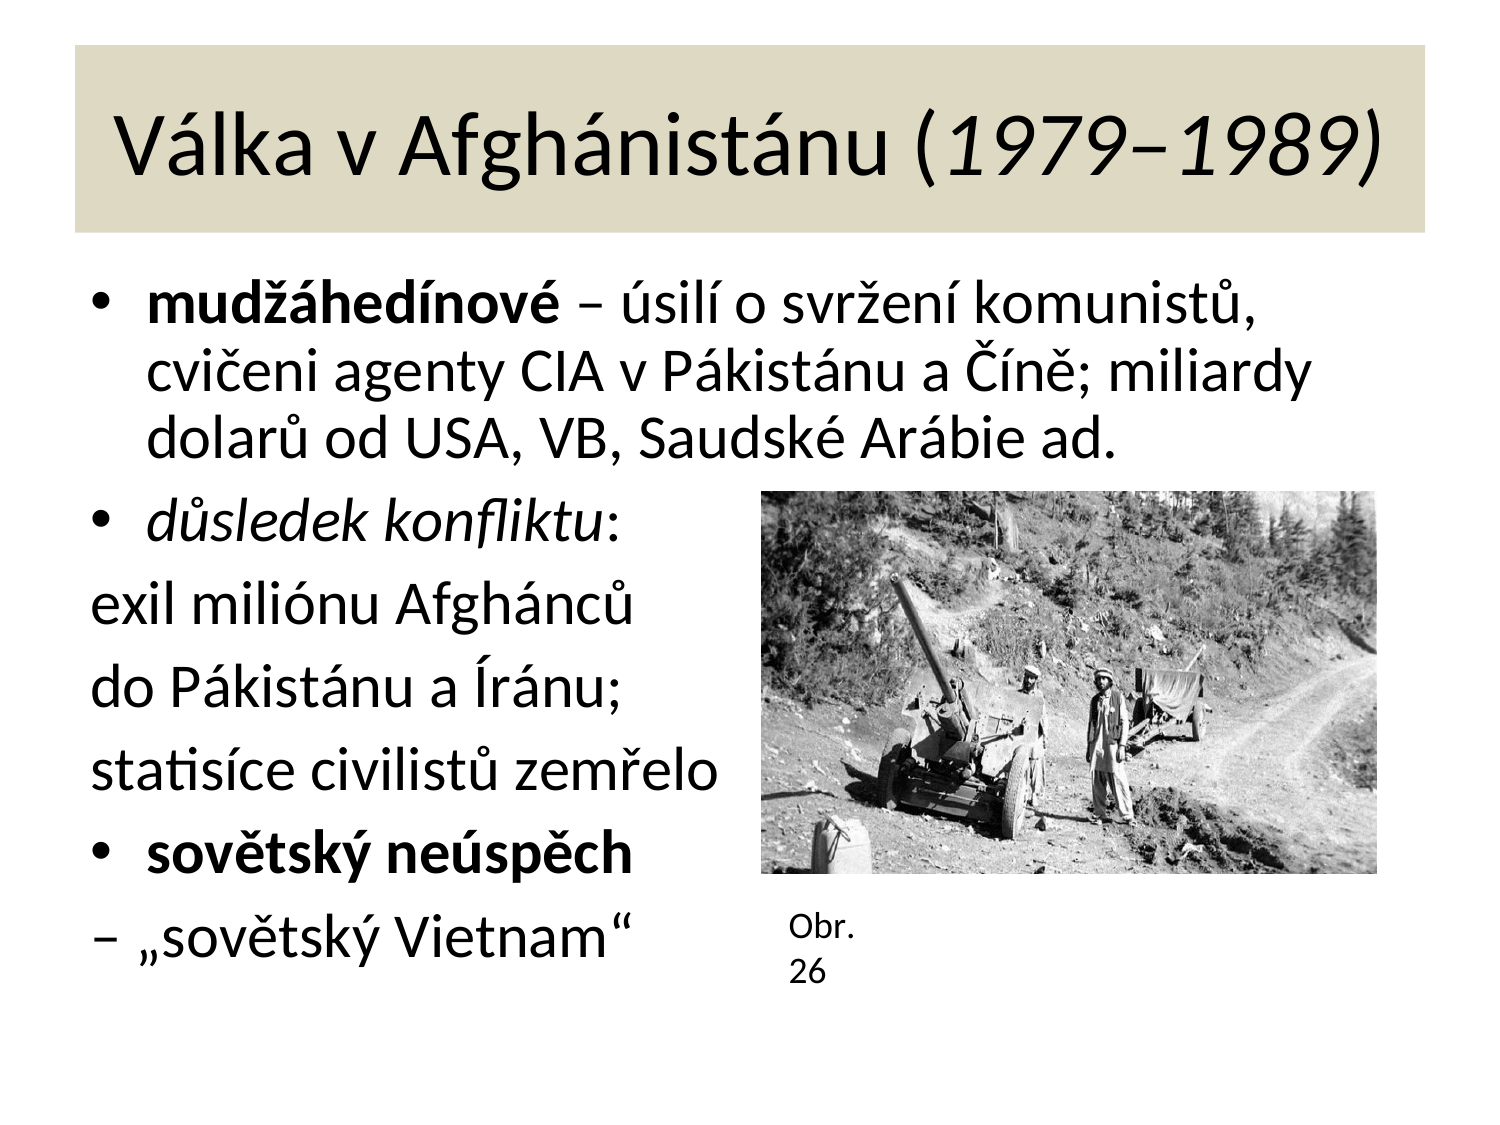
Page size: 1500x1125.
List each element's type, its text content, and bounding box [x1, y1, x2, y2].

title Válka v Afghánistánu (1979–1989) [75, 45, 1426, 233]
text_box Obr. 26 [773, 893, 915, 1044]
list mudžáhedínové – úsilí o svržení komunistů, cvičeni agenty CIA v Pákistánu a Číně; miliardy dolarů od USA, VB, Saudské Arábie ad. důsledek konfliktu: exil miliónu Afghánců do Pákistánu a Íránu; statisíce civilistů zemřelo sovětský neúspěch – „sovětský Vietnam“ [75, 262, 1426, 1062]
picture [761, 491, 1377, 874]
